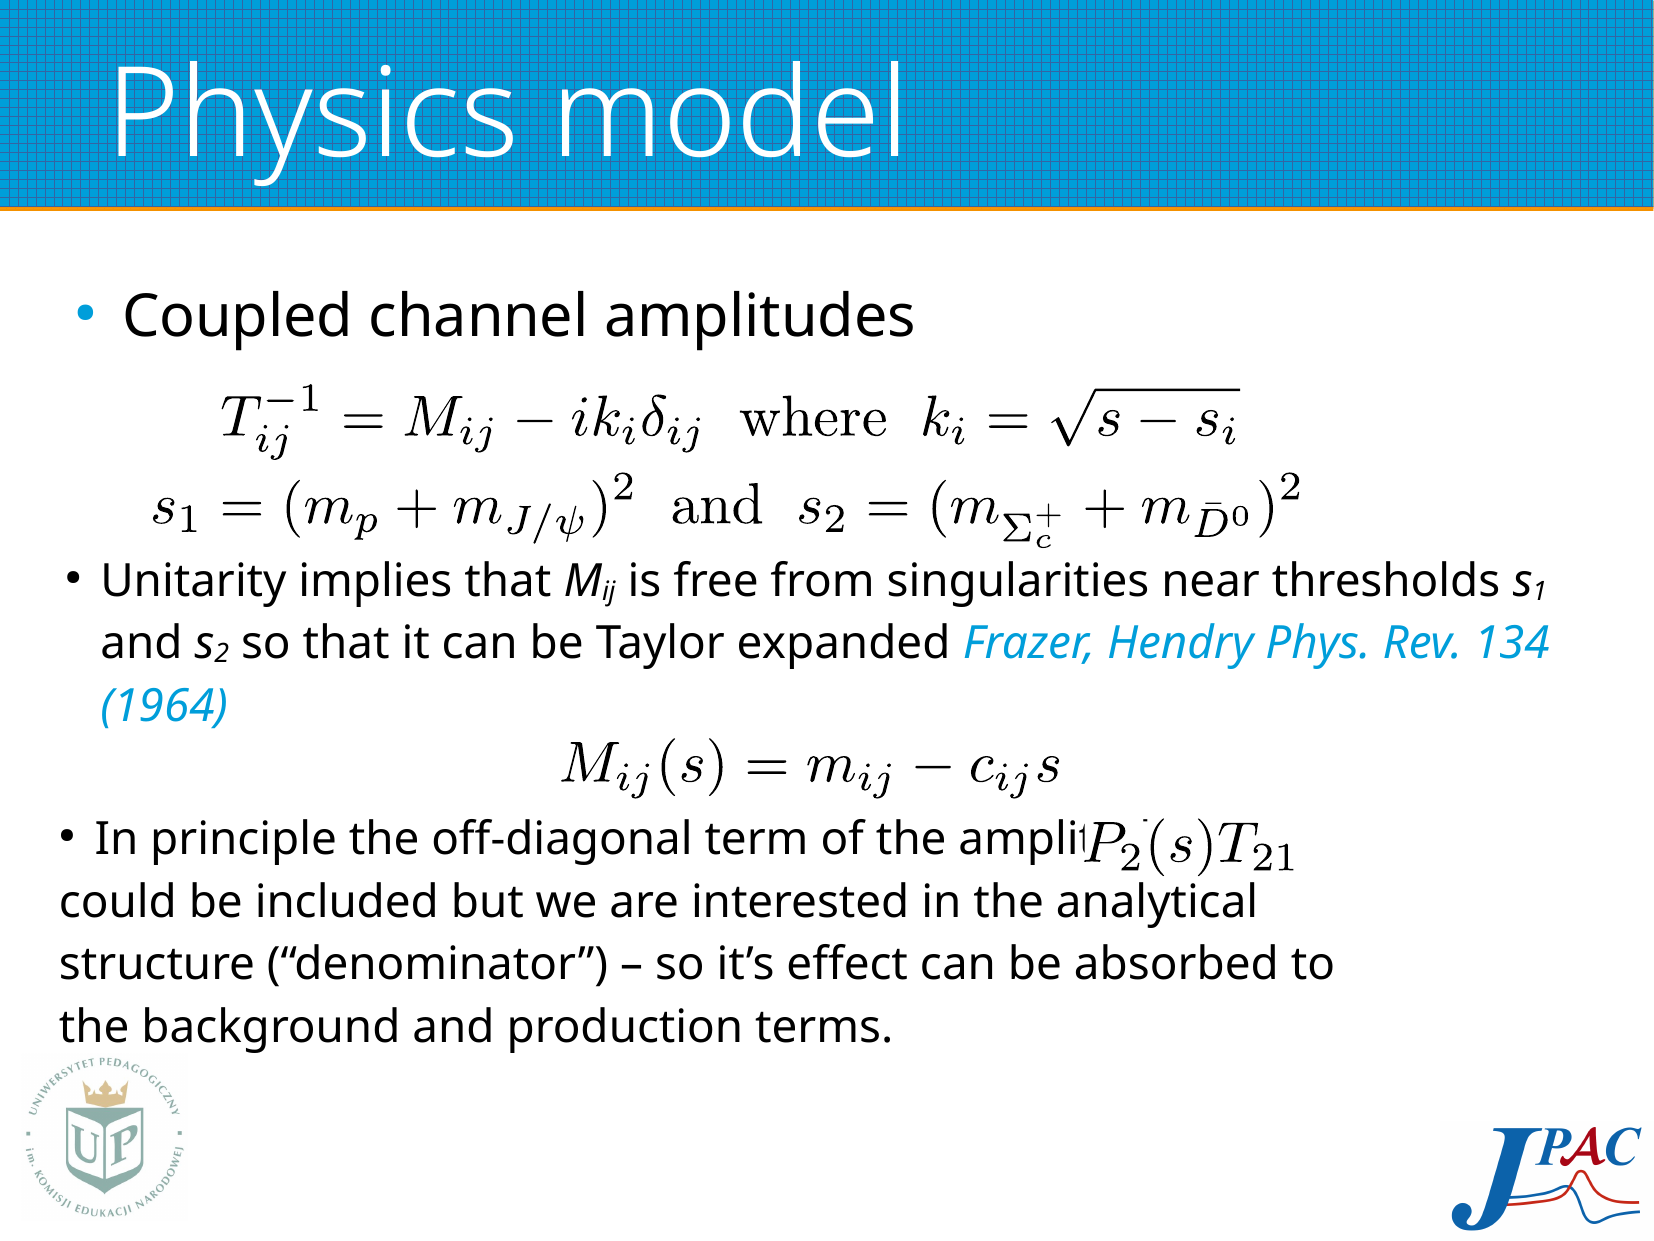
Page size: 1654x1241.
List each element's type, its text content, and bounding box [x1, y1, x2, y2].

picture [21, 1053, 188, 1221]
text_box [561, 738, 1060, 799]
text_box Unitarity implies that Mij is free from singularities near thresholds s1 and s2 so that it can be Taylor expanded Frazer, Hendry Phys. Rev. 134 (1964) [59, 544, 1565, 739]
list Coupled channel amplitudes [59, 273, 1536, 355]
text_box [1083, 818, 1294, 877]
text_box In principle the off-diagonal term of the amplitude could be included but we are interested in the analytical structure (“denominator”) – so it’s effect can be absorbed to the background and production terms. [53, 809, 1382, 1052]
text_box [152, 472, 1300, 544]
title Physics model [106, 5, 1583, 193]
picture [1440, 1121, 1654, 1241]
text_box [221, 383, 1241, 460]
